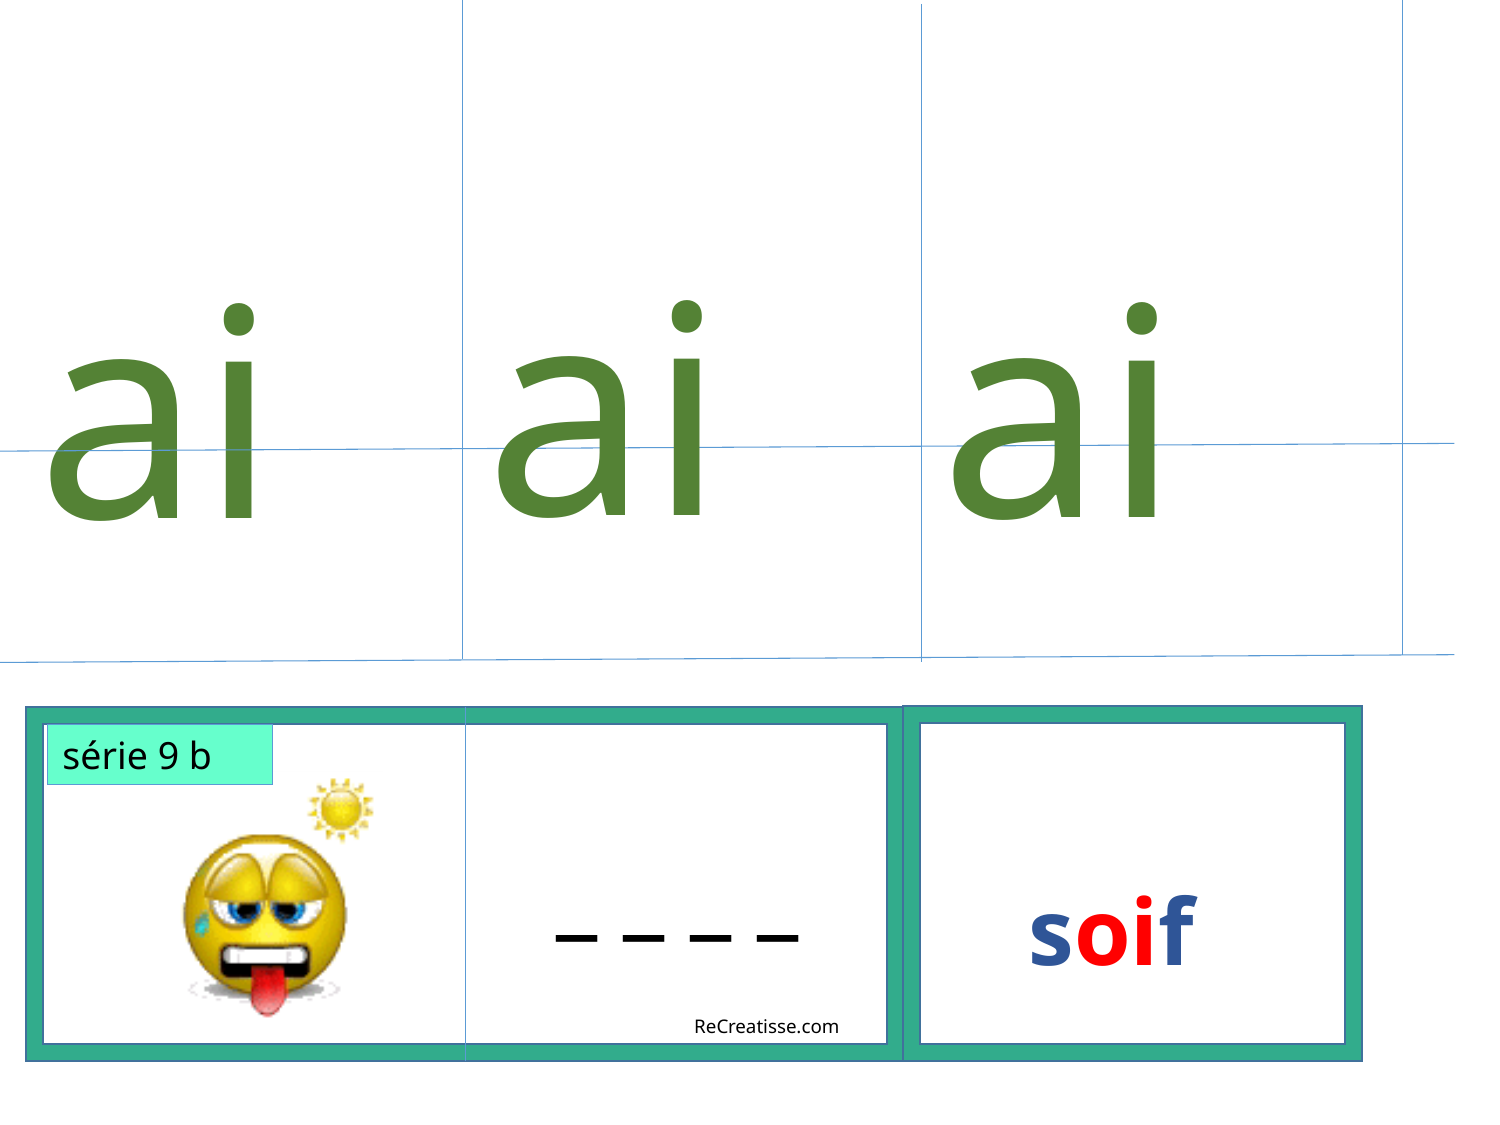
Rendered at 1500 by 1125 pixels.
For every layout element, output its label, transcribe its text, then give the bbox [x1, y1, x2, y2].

text_box ai [77, 451, 152, 500]
picture [149, 770, 383, 1027]
text_box ai [23, 450, 462, 585]
text_box ai [463, 450, 475, 585]
text_box série 9 b [47, 725, 272, 785]
text_box _ _ _ _ [542, 819, 1159, 954]
text_box ai [23, 220, 462, 450]
text_box [26, 706, 1363, 1062]
text_box ReCreatisse.com [679, 1007, 888, 1045]
text_box ai [926, 218, 1378, 583]
text_box soif [1014, 866, 1500, 991]
text_box [466, 706, 1363, 866]
text_box ai [470, 216, 923, 581]
text_box ai [463, 220, 470, 448]
text_box ai [92, 442, 152, 450]
